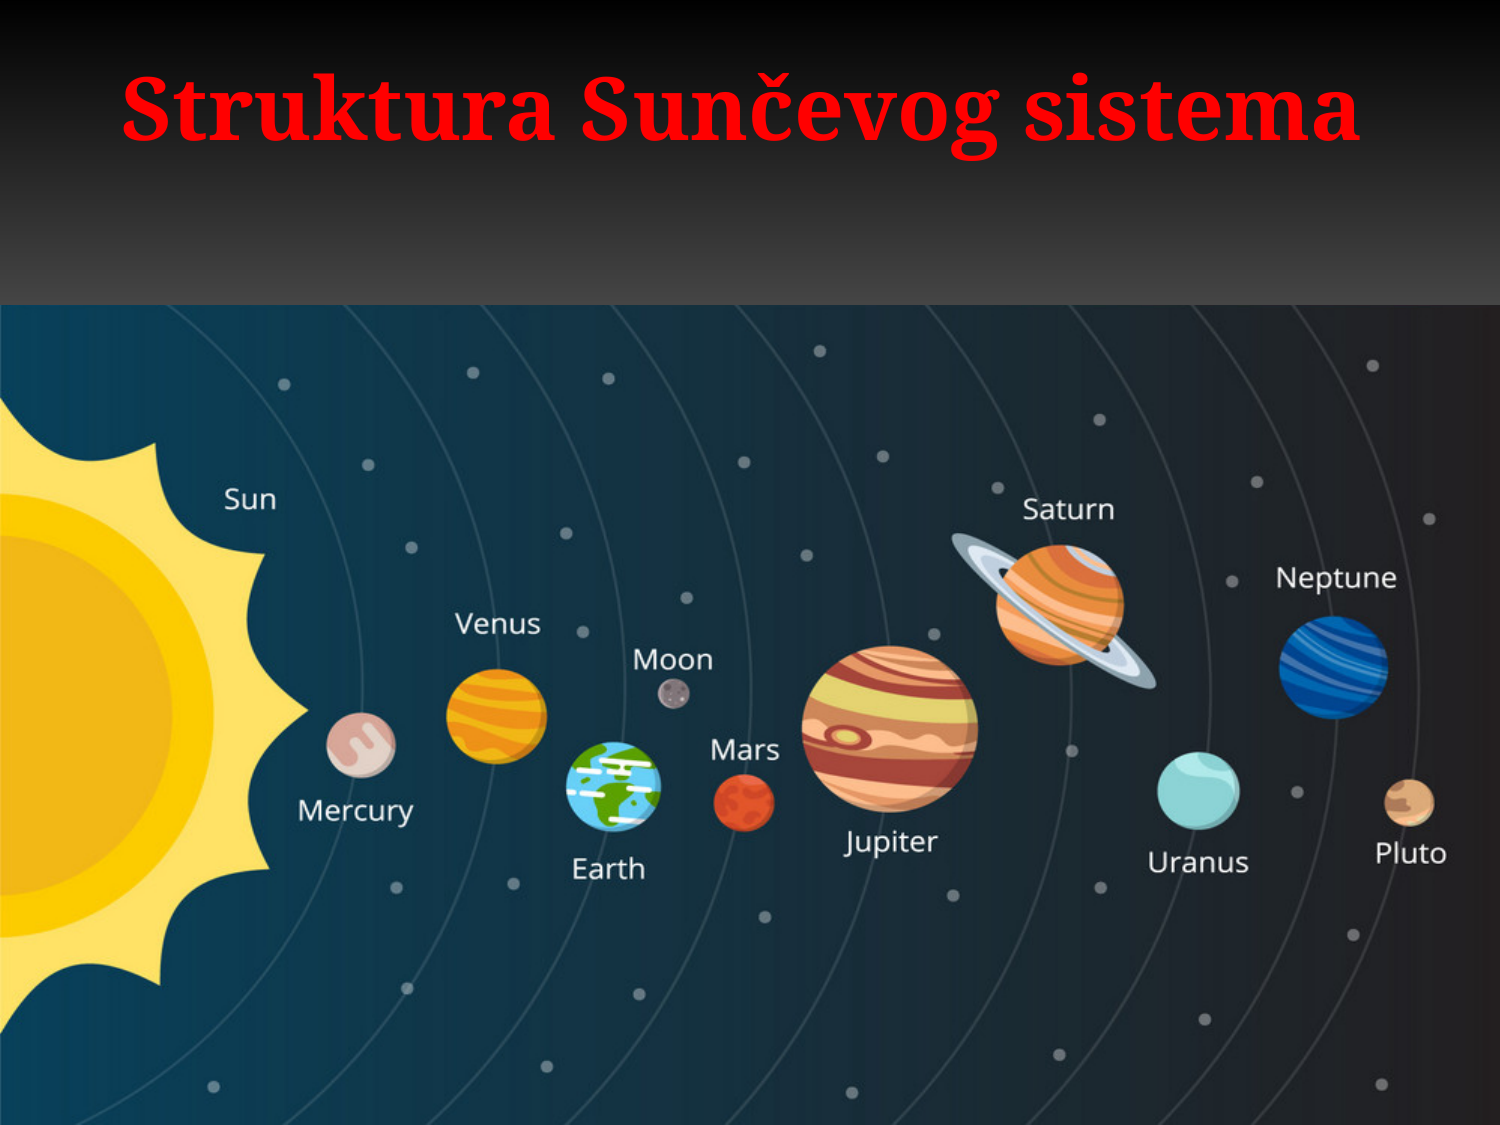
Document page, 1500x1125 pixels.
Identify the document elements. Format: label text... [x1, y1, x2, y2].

title Struktura Sunčevog sistema [15, 0, 1471, 211]
picture [0, 305, 1500, 1125]
